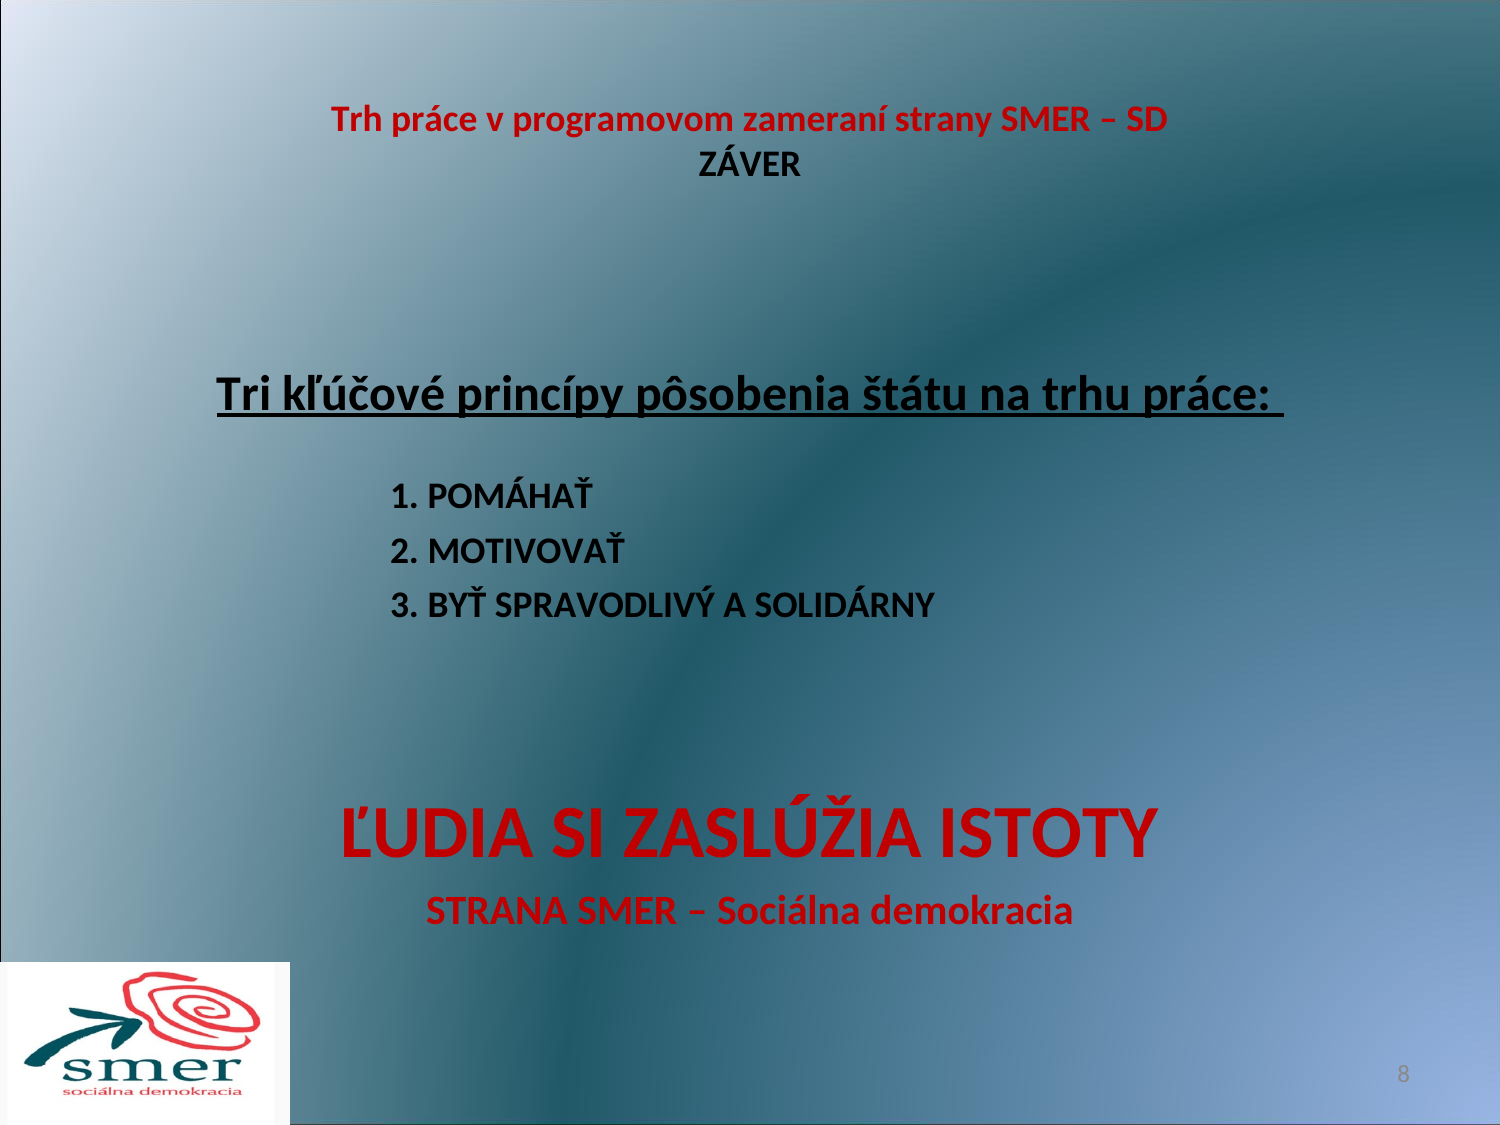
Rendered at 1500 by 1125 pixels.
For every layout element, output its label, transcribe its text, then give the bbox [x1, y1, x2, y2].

text_box <number> [1074, 1042, 1426, 1103]
picture [0, 0, 1500, 1125]
title Trh práce v programovom zameraní strany SMER – SD ZÁVER [75, 45, 1426, 233]
list Tri kľúčové princípy pôsobenia štátu na trhu práce: POMÁHAŤ MOTIVOVAŤ BYŤ SPRAVODLIVÝ A SOLIDÁRNY ĽUDIA SI ZASLÚŽIA ISTOTY STRANA SMER – Sociálna demokracia [75, 262, 1426, 1006]
